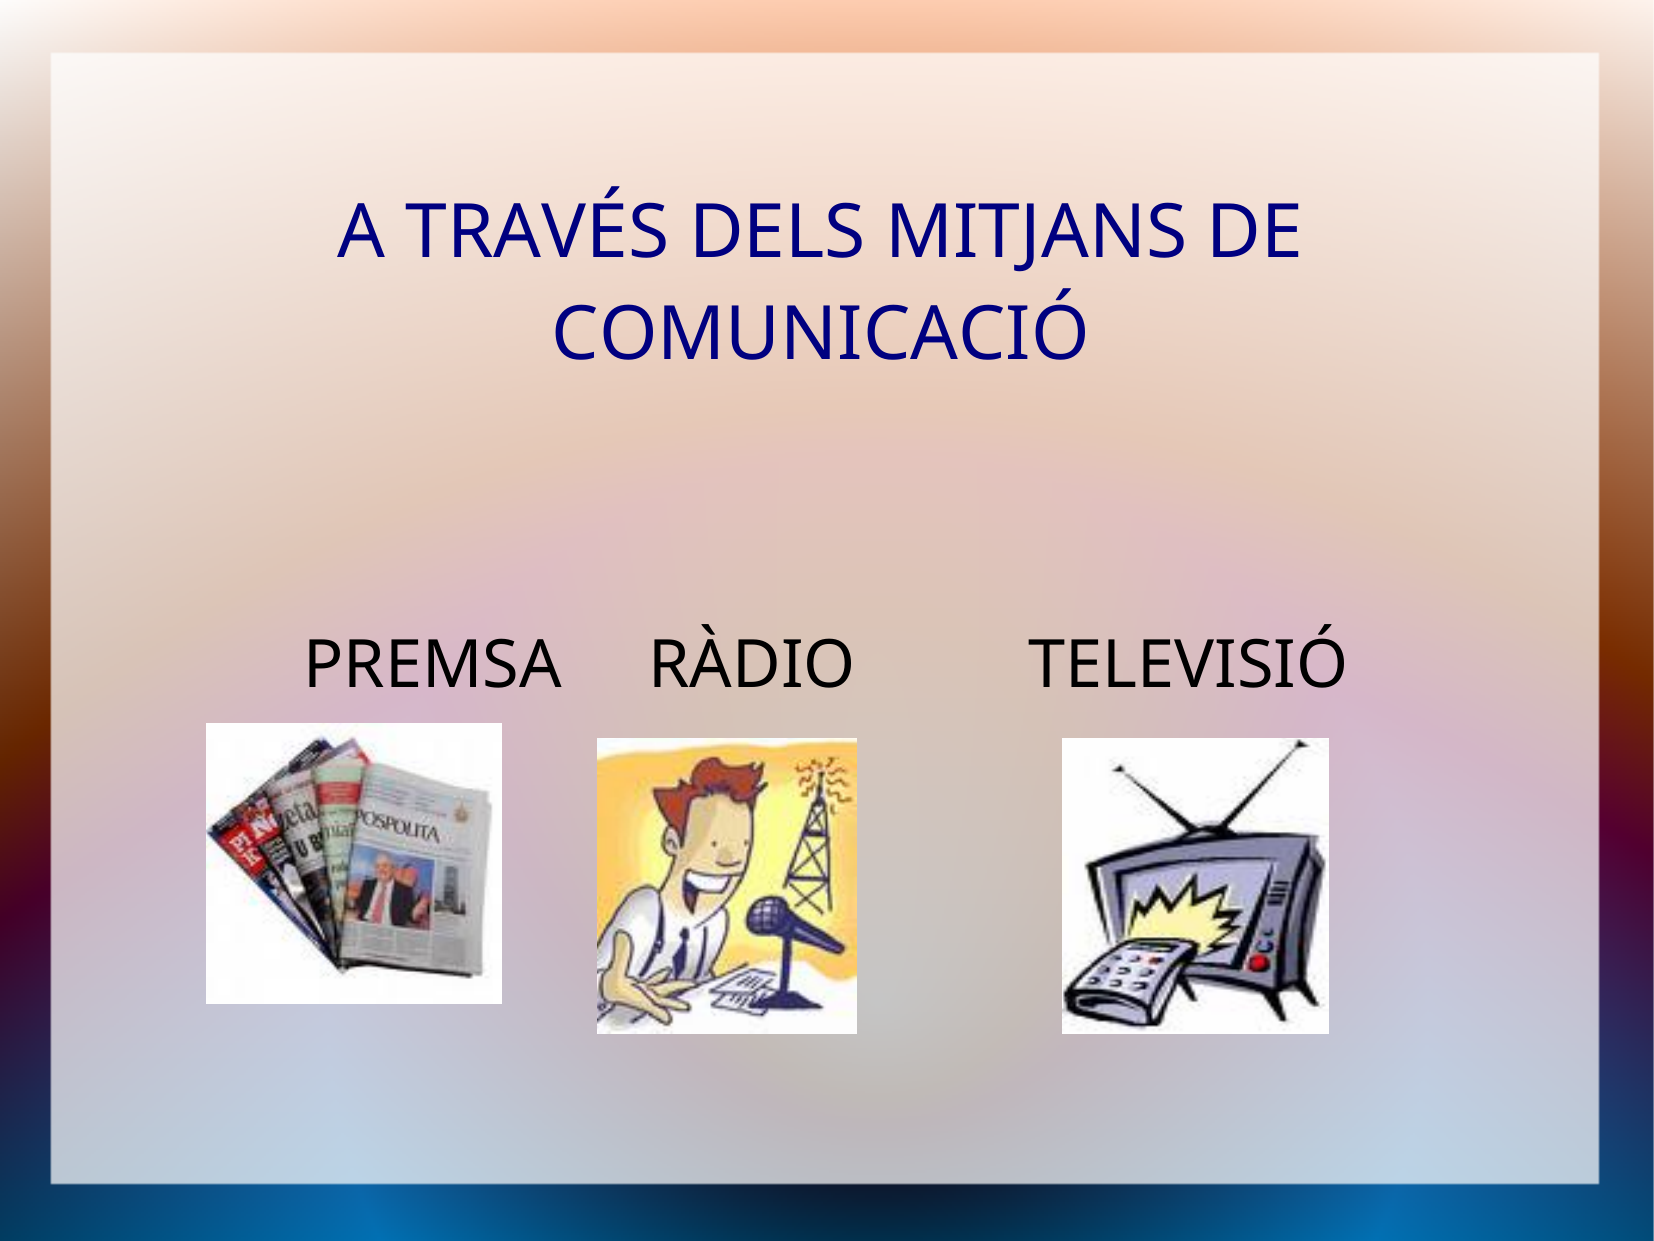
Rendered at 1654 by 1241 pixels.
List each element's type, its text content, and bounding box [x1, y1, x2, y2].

subtitle PREMSA RÀDIO TELEVISIÓ [82, 297, 1571, 1027]
picture [0, 0, 1654, 1241]
title A TRAVÉS DELS MITJANS DE COMUNICACIÓ [76, 174, 1565, 384]
